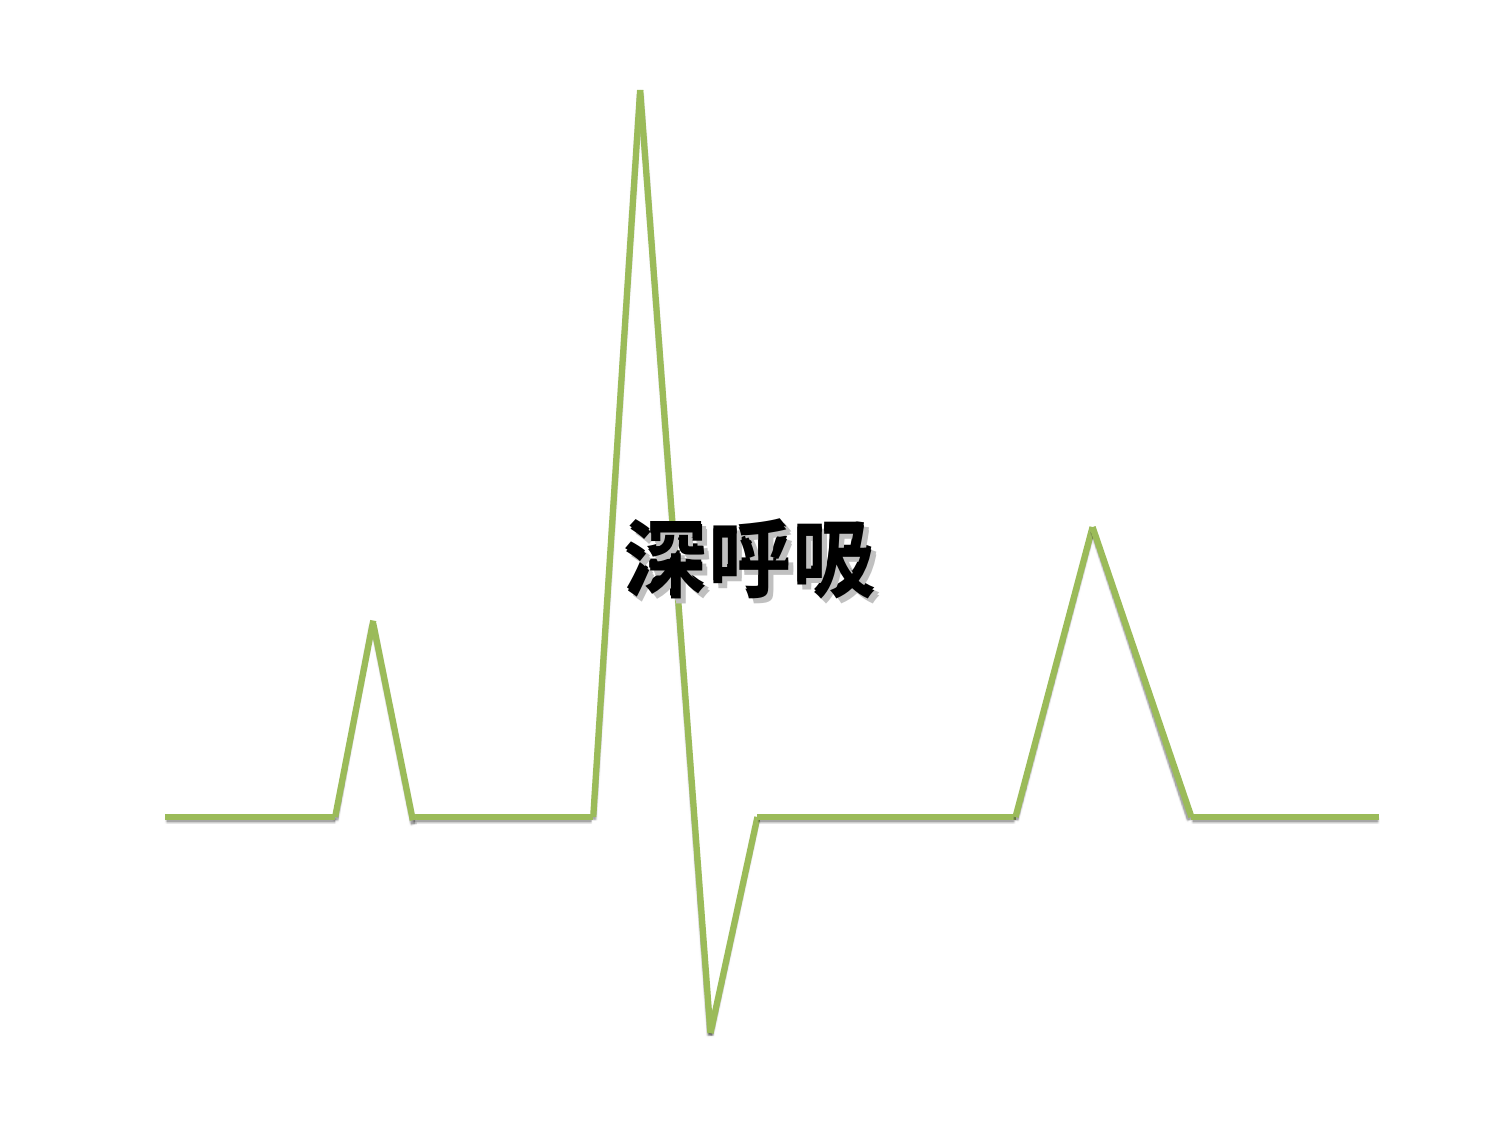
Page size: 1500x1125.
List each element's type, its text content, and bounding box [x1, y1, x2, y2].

text_box 深呼吸 [609, 501, 891, 616]
text_box [0, 0, 1500, 1125]
